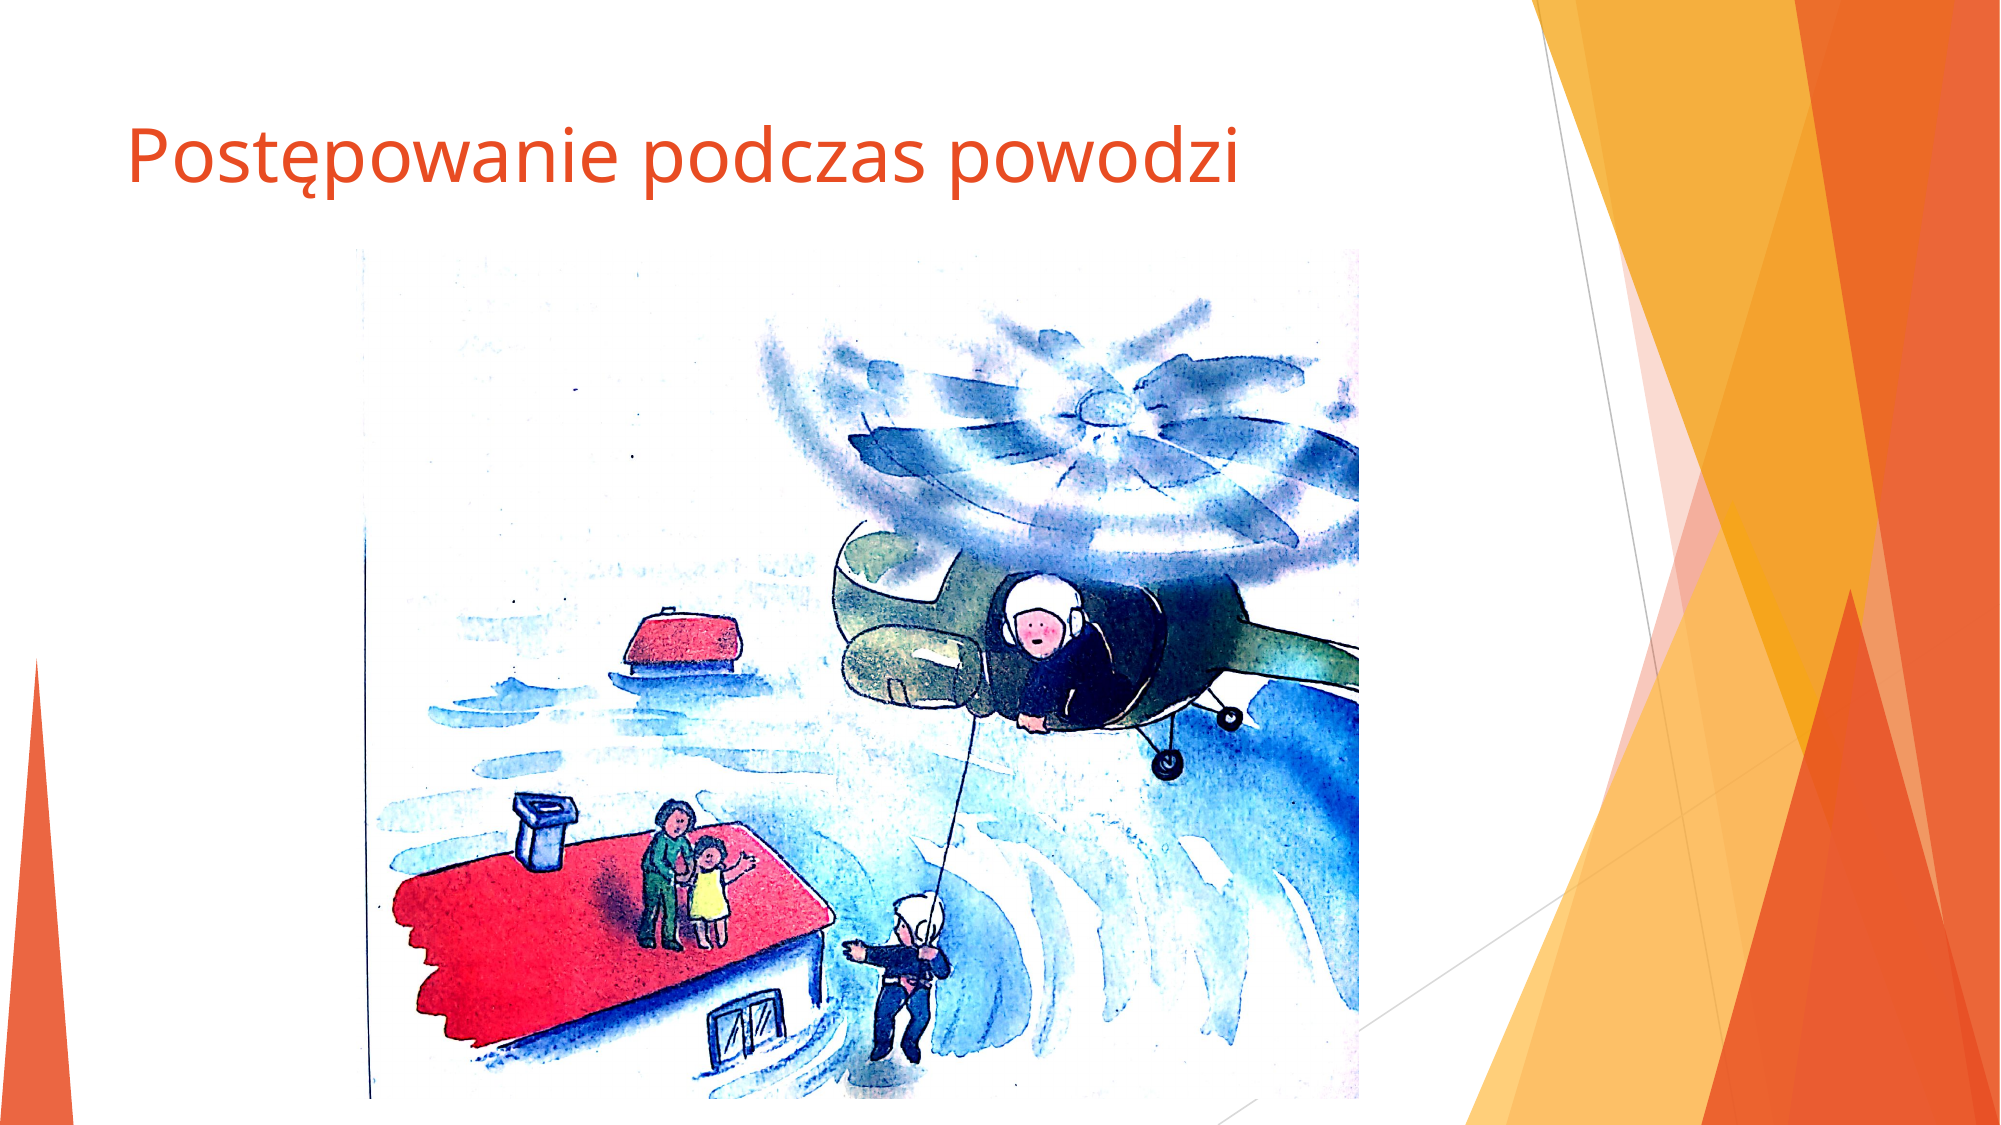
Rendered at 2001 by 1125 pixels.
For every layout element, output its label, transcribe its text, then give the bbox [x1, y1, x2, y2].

title Postępowanie podczas powodzi [111, 99, 1522, 317]
picture [356, 249, 1359, 1099]
